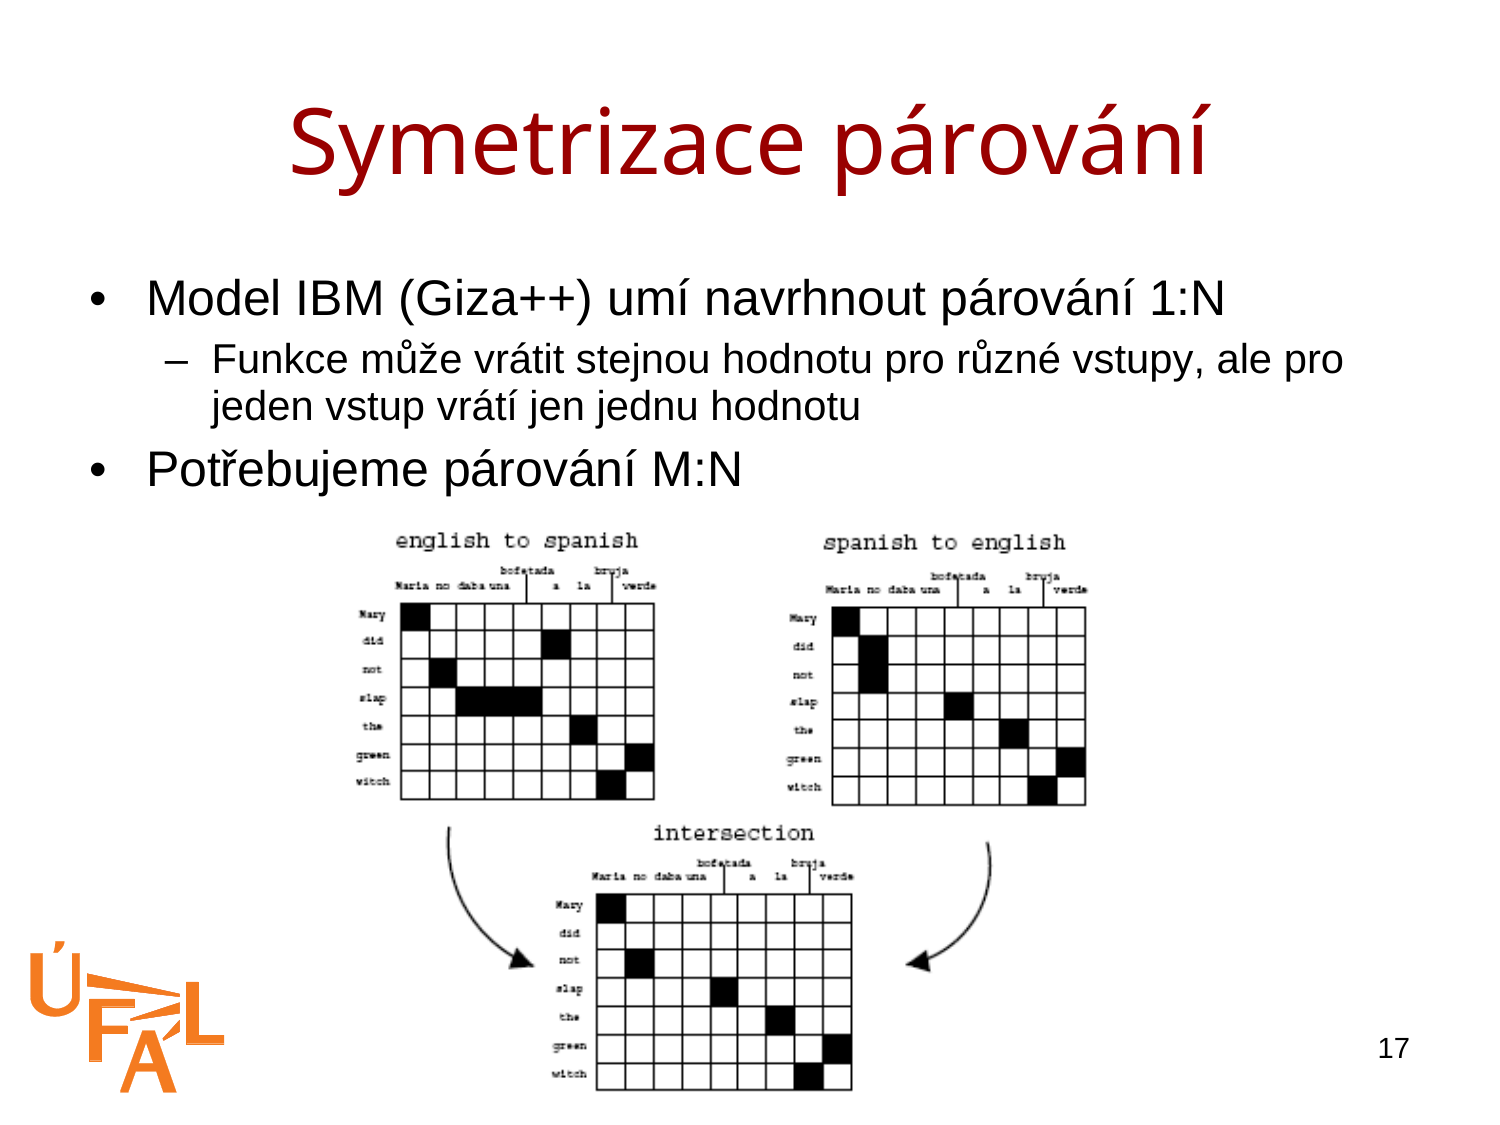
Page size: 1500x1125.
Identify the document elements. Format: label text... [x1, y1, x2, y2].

picture [336, 512, 1117, 1116]
title Symetrizace párování [75, 45, 1426, 233]
list Model IBM (Giza++) umí navrhnout párování 1:N Funkce může vrátit stejnou hodnotu pro různé vstupy, ale pro jeden vstup vrátí jen jednu hodnotu Potřebujeme párování M:N [75, 262, 1426, 622]
